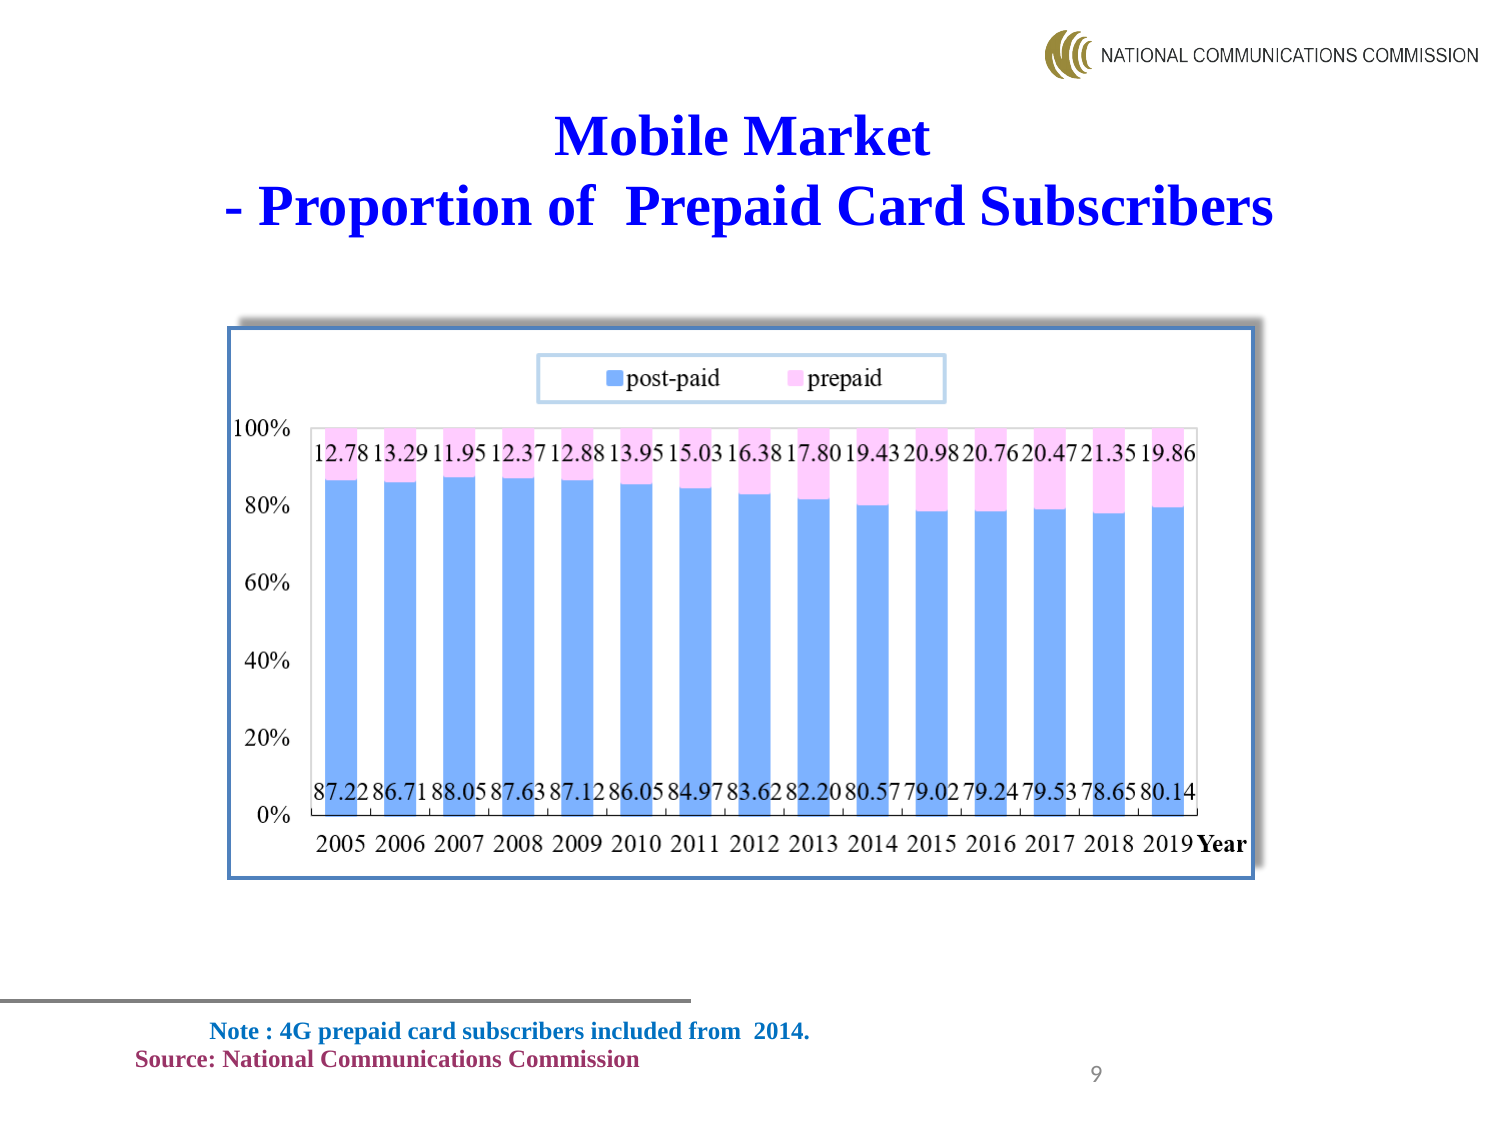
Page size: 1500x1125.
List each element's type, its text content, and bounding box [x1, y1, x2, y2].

text_box Mobile Market - Proportion of Prepaid Card Subscribers [0, 90, 1500, 216]
picture [1045, 30, 1479, 79]
picture [227, 309, 1272, 880]
text_box Note : 4G prepaid card subscribers included from 2014. [0, 1000, 1500, 1050]
text_box Source: National Communications Commission [0, 1035, 703, 1081]
text_box [1074, 1050, 1426, 1103]
